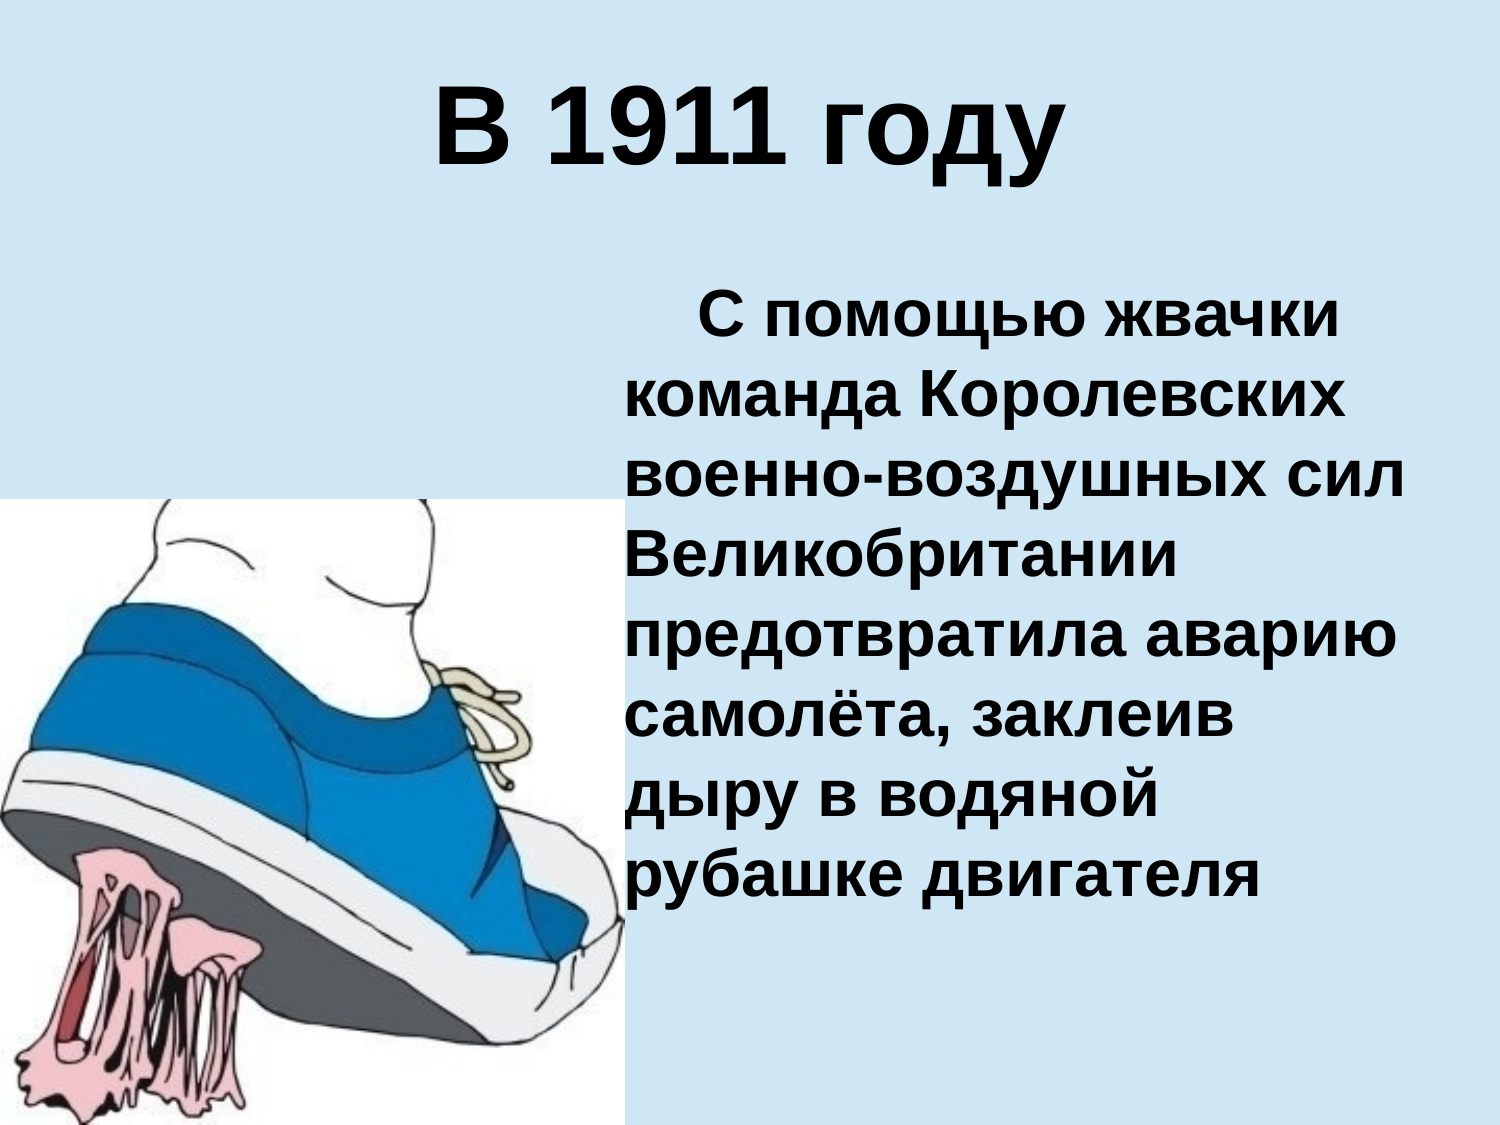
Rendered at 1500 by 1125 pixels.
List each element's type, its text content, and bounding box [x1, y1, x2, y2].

picture [0, 499, 625, 1125]
title В 1911 году [75, 45, 1425, 233]
list С помощью жвачки команда Королевских военно-воздушных сил Великобритании предотвратила аварию самолёта, заклеив дыру в водяной рубашке двигателя [608, 262, 1425, 1005]
